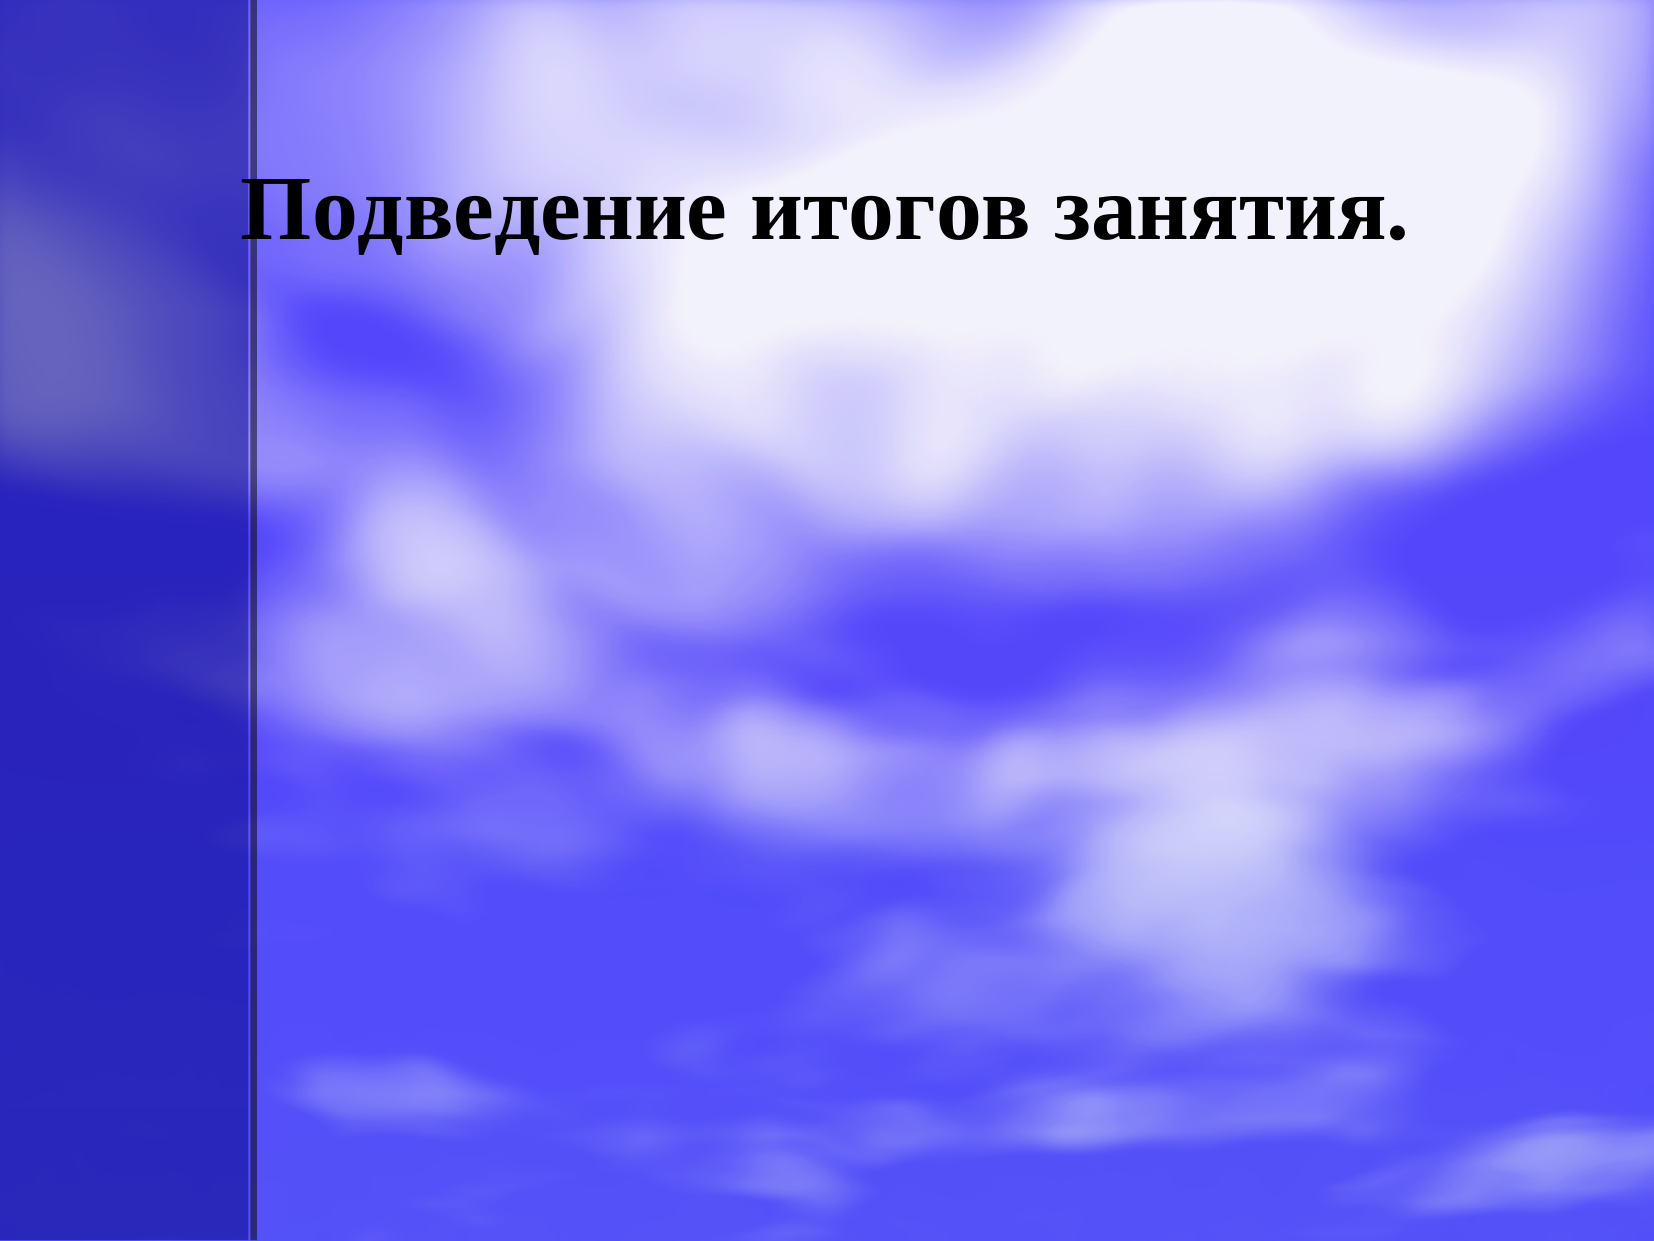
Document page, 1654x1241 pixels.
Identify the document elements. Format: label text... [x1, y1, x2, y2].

title Подведение итогов занятия. [119, 112, 1533, 305]
